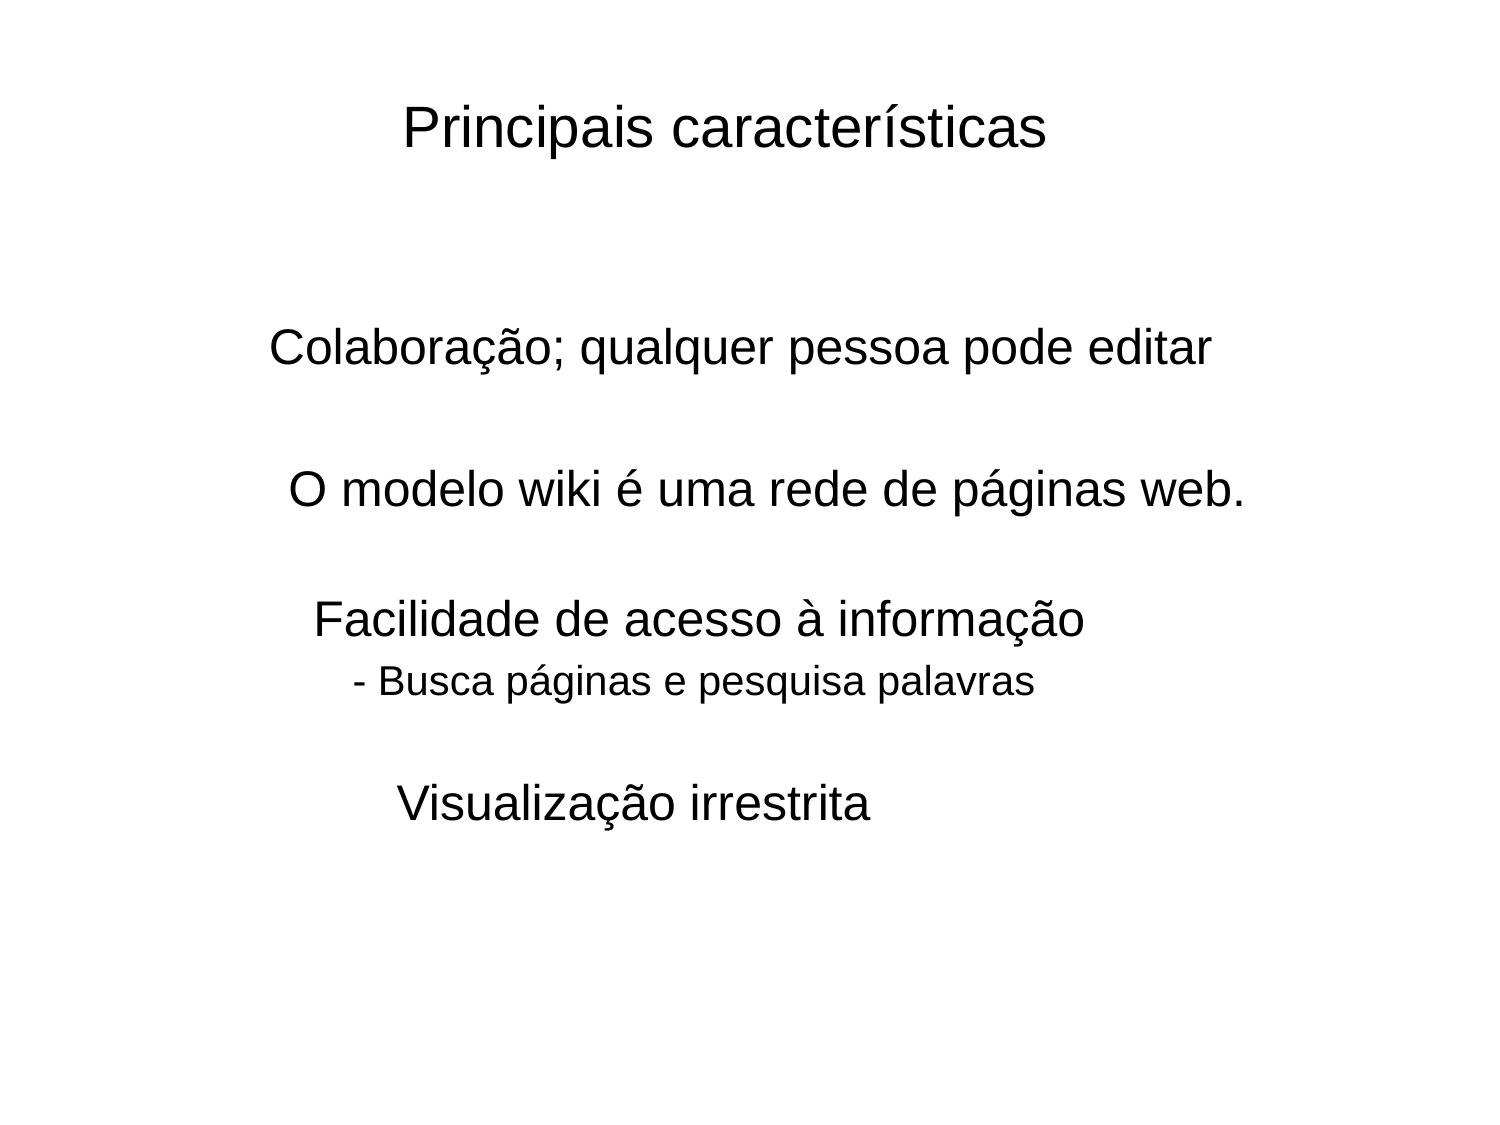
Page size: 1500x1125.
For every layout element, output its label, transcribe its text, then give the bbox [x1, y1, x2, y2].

text_box Colaboração; qualquer pessoa pode editar [197, 307, 1298, 407]
text_box O modelo wiki é uma rede de páginas web. [237, 448, 1388, 524]
text_box Visualização irrestrita [346, 763, 1247, 839]
text_box Principais características [387, 82, 1175, 167]
text_box Facilidade de acesso à informação - Busca páginas e pesquisa palavras [262, 578, 1145, 712]
